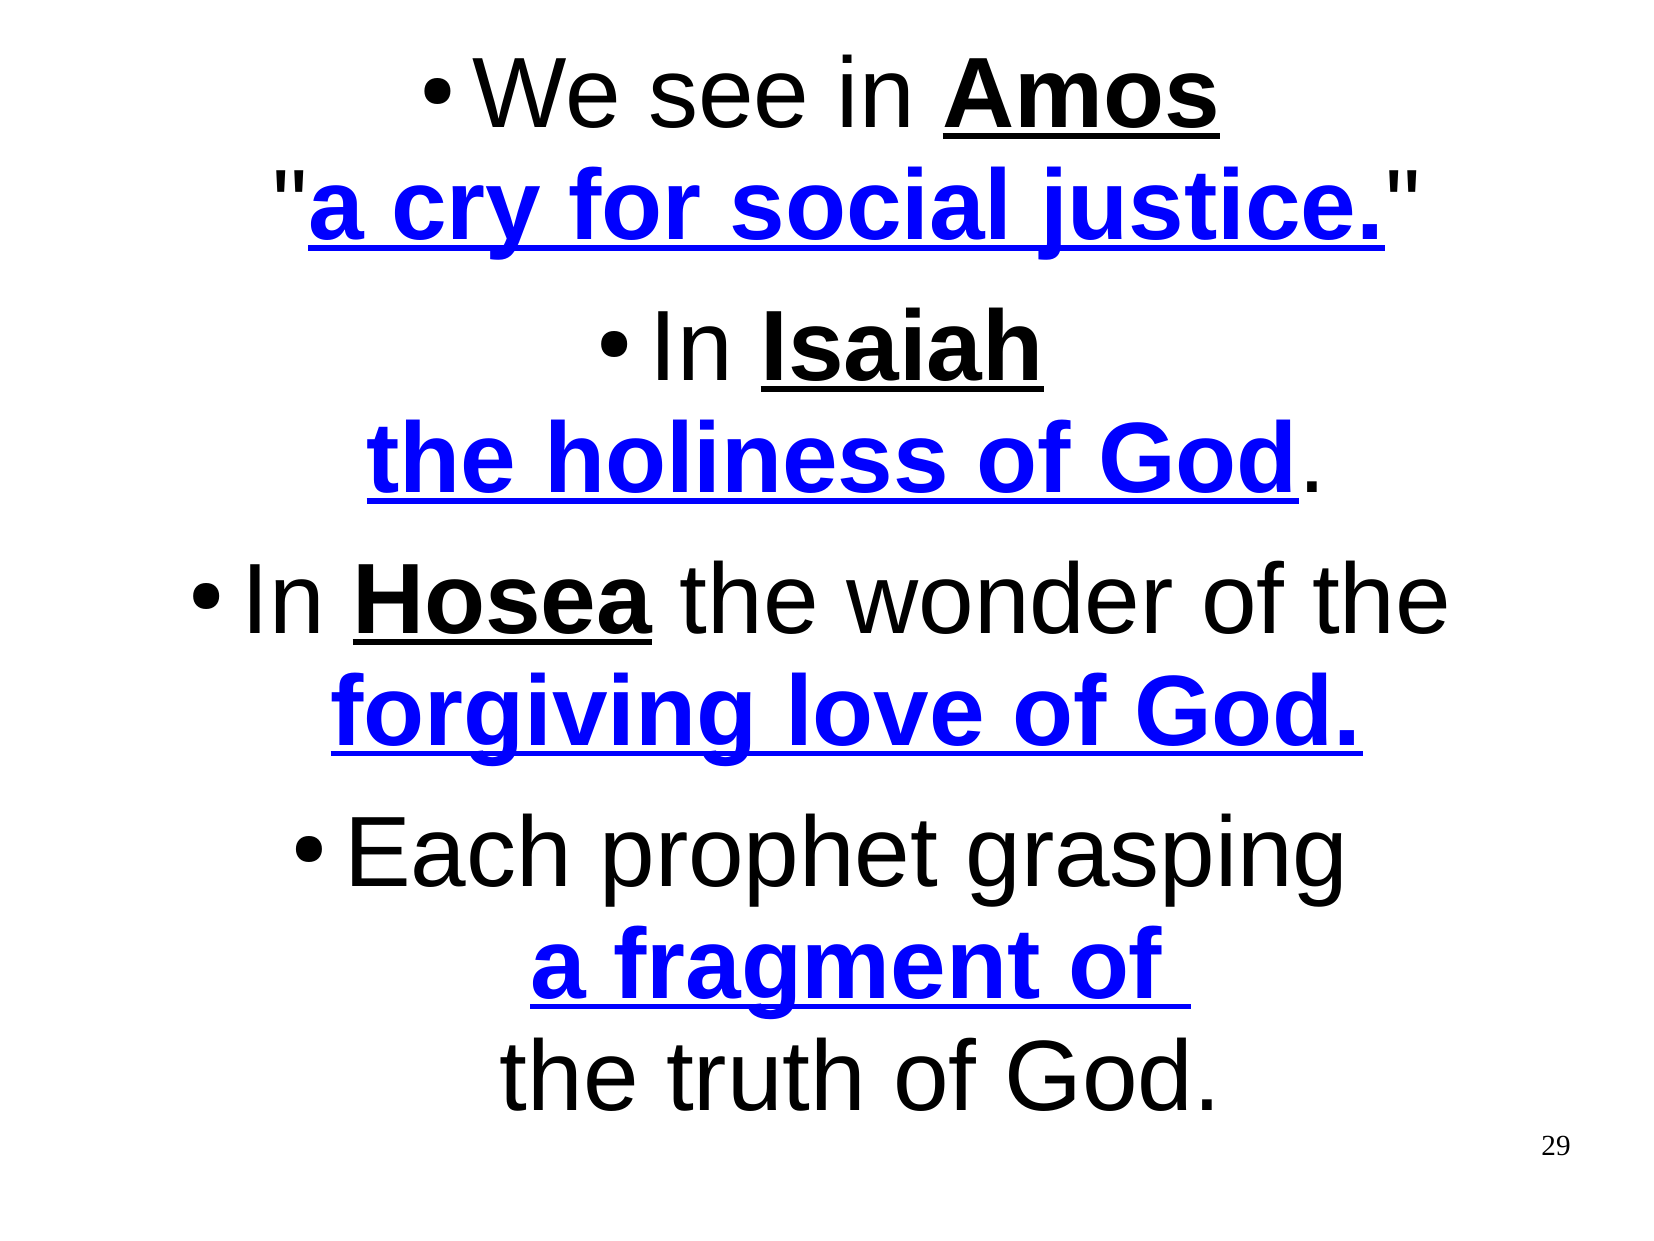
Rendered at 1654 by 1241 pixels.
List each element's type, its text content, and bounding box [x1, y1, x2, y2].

list We see in Amos "a cry for social justice." In Isaiah the holiness of God. In Hosea the wonder of the forgiving love of God. Each prophet grasping a fragment of the truth of God. [37, 37, 1613, 1201]
